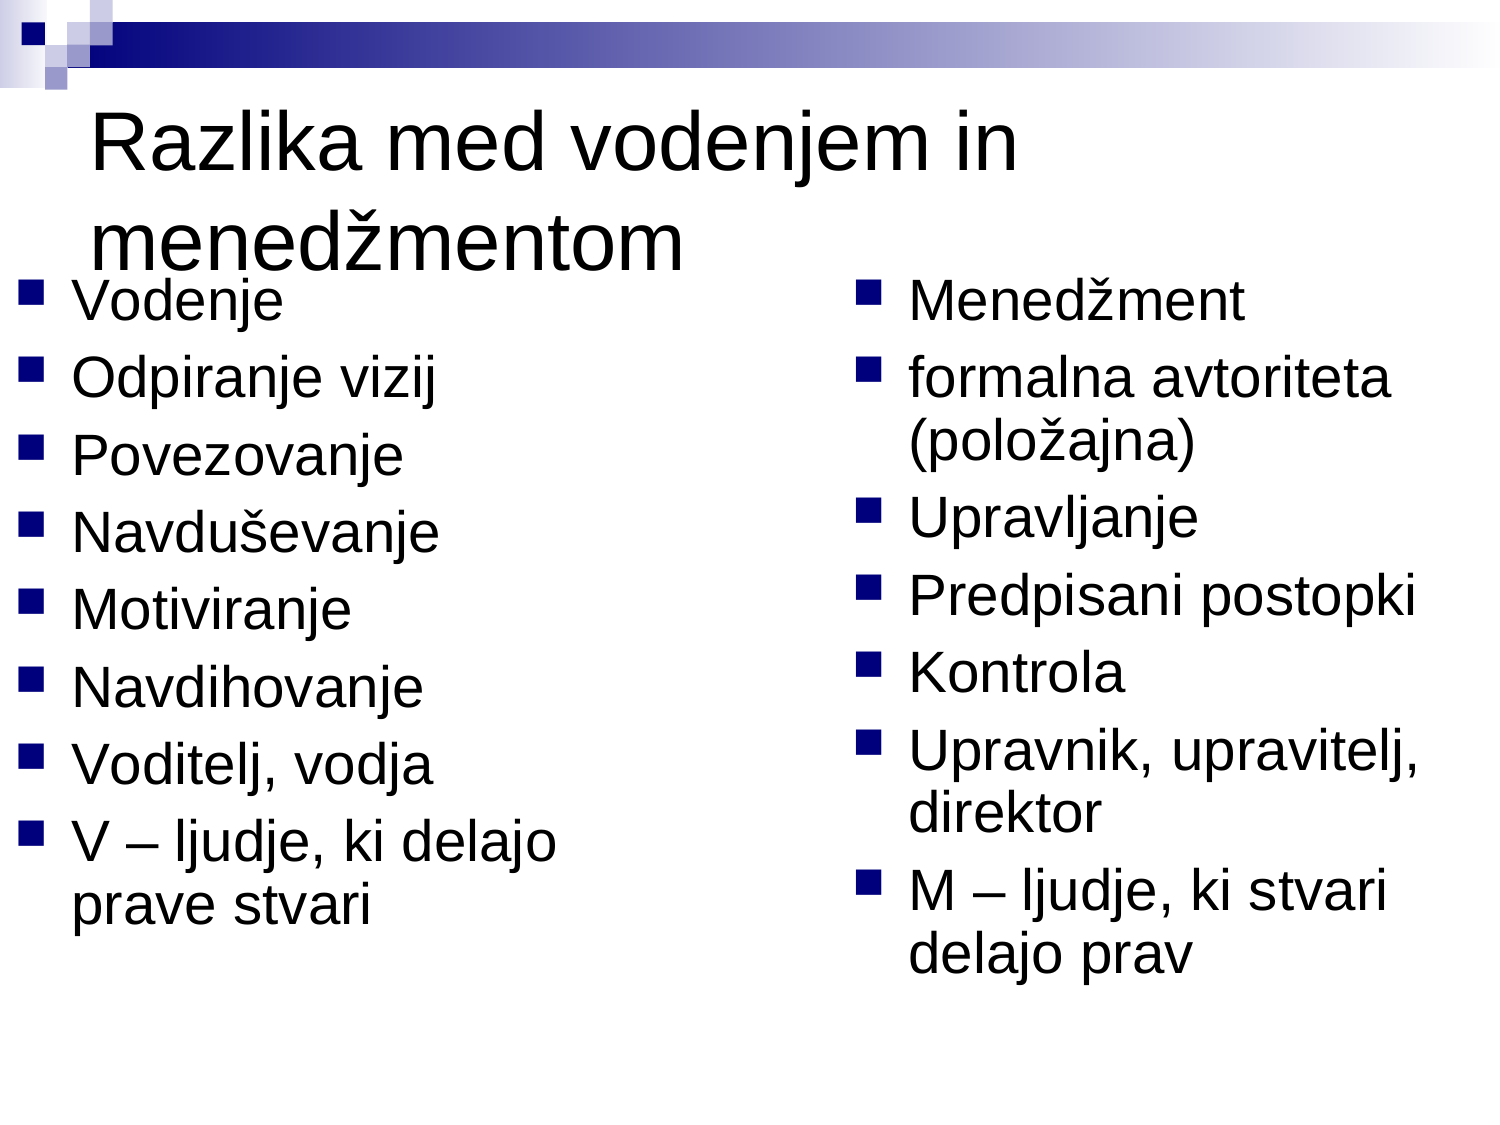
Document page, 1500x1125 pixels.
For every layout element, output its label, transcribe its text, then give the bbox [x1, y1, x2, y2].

title Razlika med vodenjem in menedžmentom [75, 75, 1426, 301]
list Vodenje Odpiranje vizij Povezovanje Navduševanje Motiviranje Navdihovanje Voditelj, vodja V – ljudje, ki delajo prave stvari [0, 262, 663, 1006]
list Menedžment formalna avtoriteta (položajna) Upravljanje Predpisani postopki Kontrola Upravnik, upravitelj, direktor M – ljudje, ki stvari delajo prav [837, 262, 1500, 1125]
